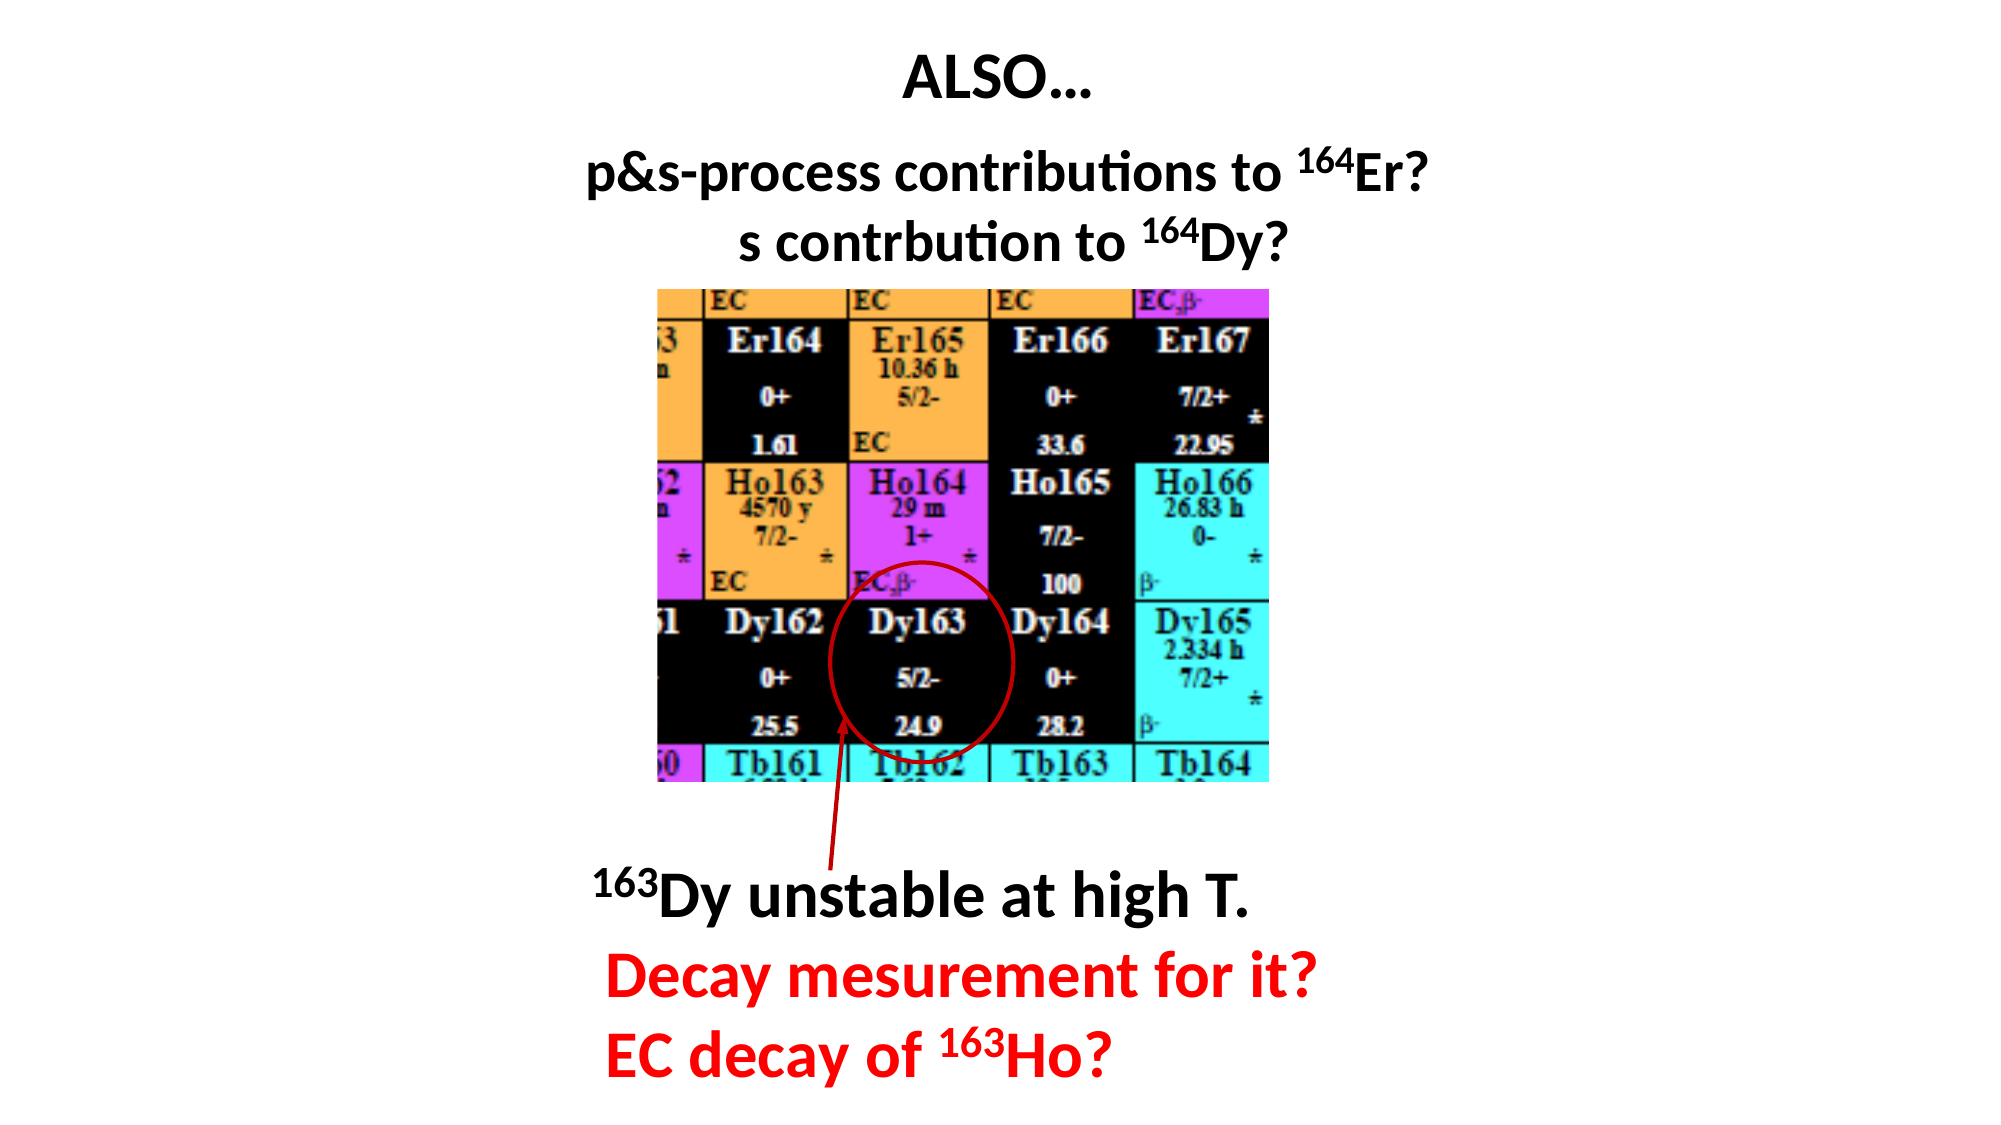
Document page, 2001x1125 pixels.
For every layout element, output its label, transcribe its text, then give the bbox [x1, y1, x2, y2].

text_box p&s-process contributions to 164Er? s contrbution to 164Dy? [570, 125, 1457, 282]
text_box 163Dy unstable at high T. Decay mesurement for it? EC decay of 163Ho? [575, 843, 1351, 1101]
picture [657, 289, 1269, 782]
picture [833, 565, 1011, 760]
text_box ALSO… [887, 24, 1113, 121]
